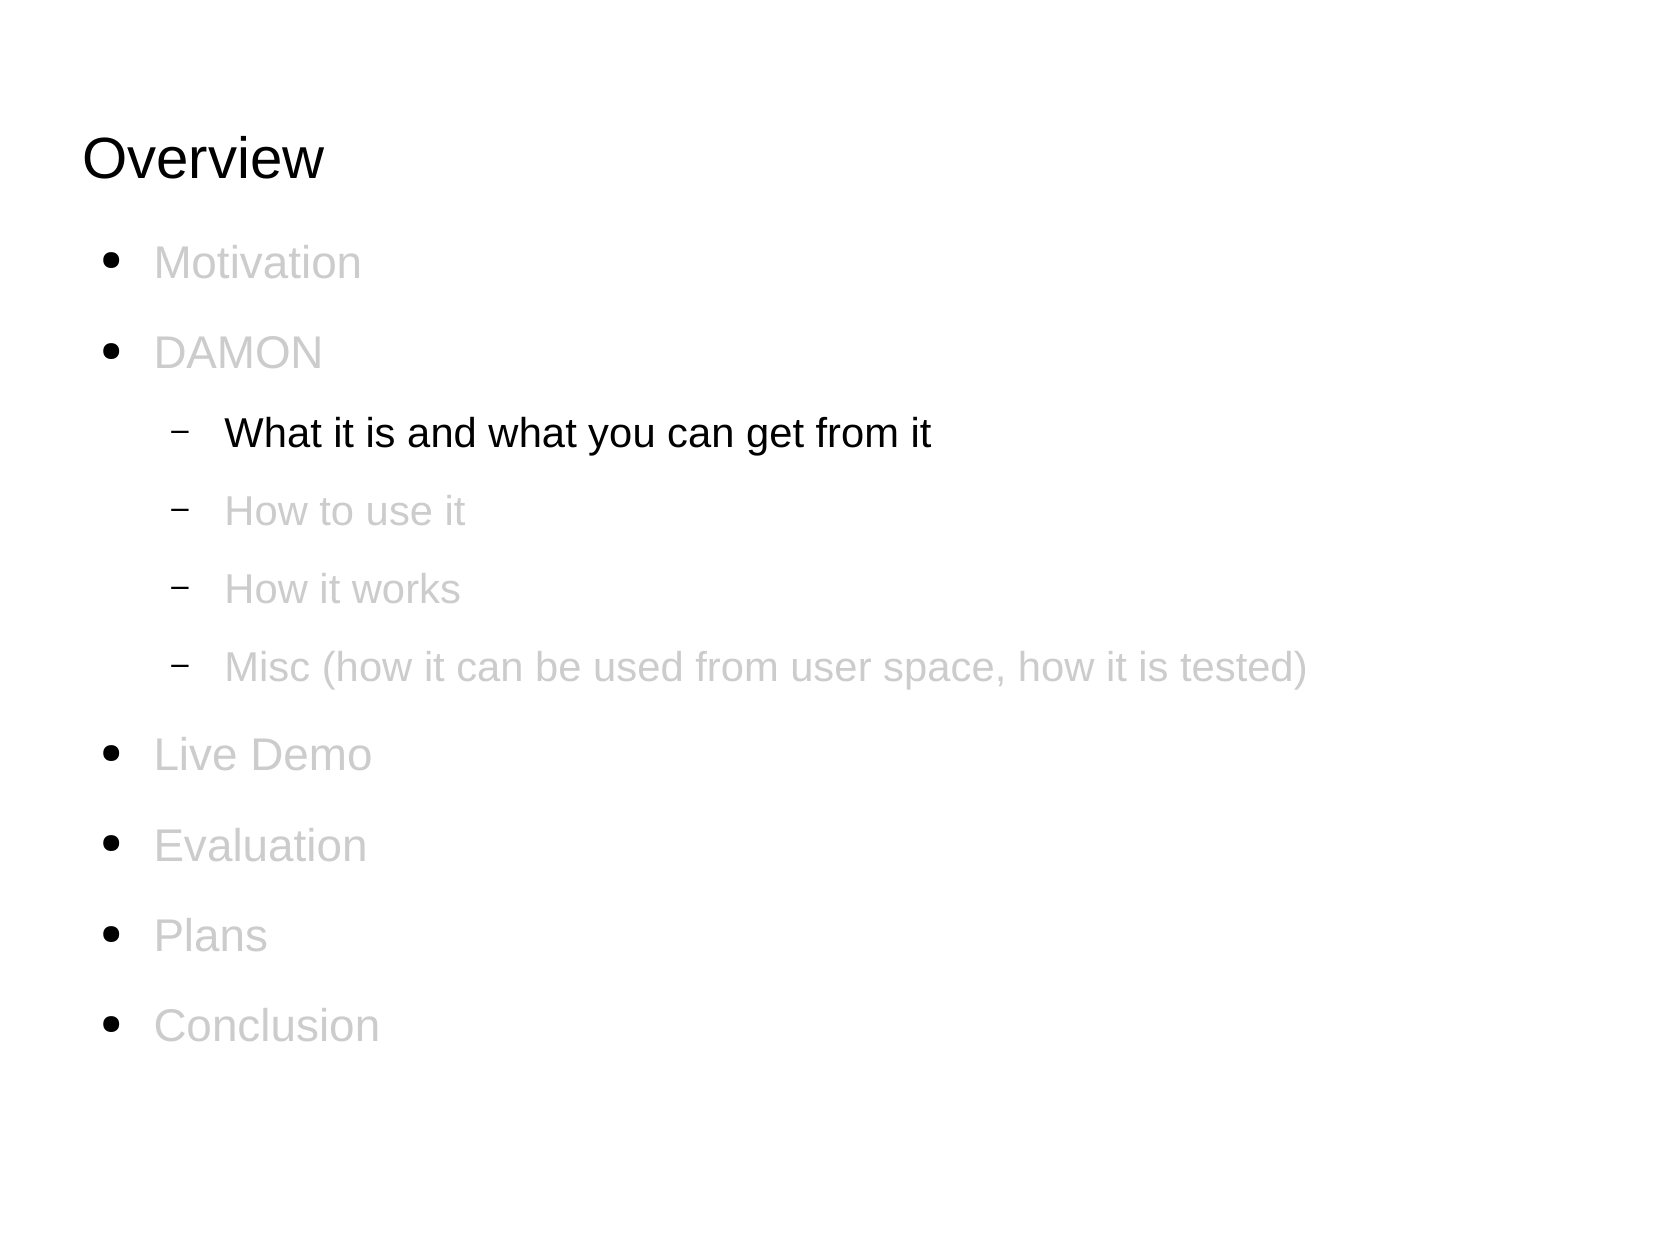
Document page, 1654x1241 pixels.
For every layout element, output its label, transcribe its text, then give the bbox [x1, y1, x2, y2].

title Overview [82, 108, 1571, 210]
list Motivation DAMON What it is and what you can get from it How to use it How it works Misc (how it can be used from user space, how it is tested) Live Demo Evaluation Plans Conclusion [82, 236, 1571, 1111]
